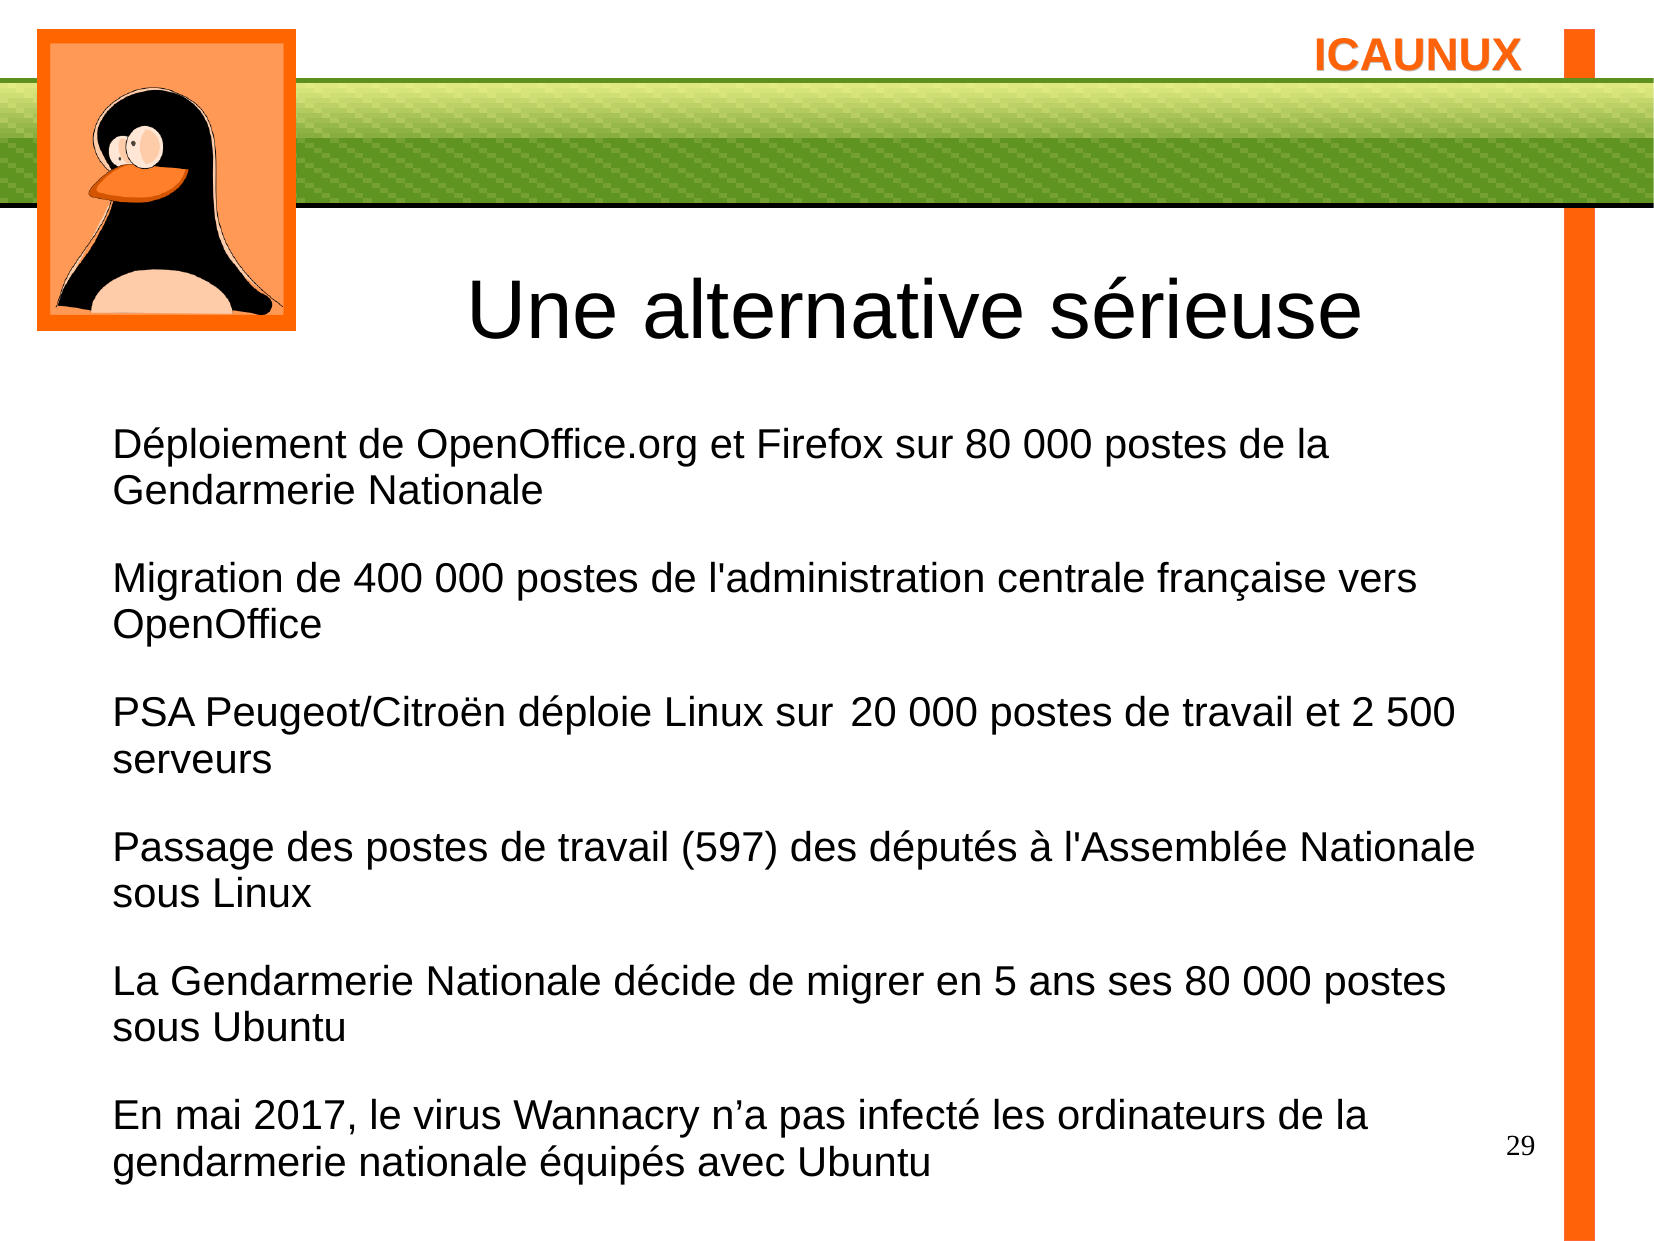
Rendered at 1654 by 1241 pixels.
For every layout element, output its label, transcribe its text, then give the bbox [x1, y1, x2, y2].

title Une alternative sérieuse [324, 235, 1506, 384]
picture [0, 29, 1654, 331]
list Déploiement de OpenOffice.org et Firefox sur 80 000 postes de la Gendarmerie Nationale Migration de 400 000 postes de l'administration centrale française vers OpenOffice PSA Peugeot/Citroën déploie Linux sur 20 000 postes de travail et 2 500 serveurs Passage des postes de travail (597) des députés à l'Assemblée Nationale sous Linux La Gendarmerie Nationale décide de migrer en 5 ans ses 80 000 postes sous Ubuntu En mai 2017, le virus Wannacry n’a pas infecté les ordinateurs de la gendarmerie nationale équipés avec Ubuntu [112, 420, 1536, 1185]
